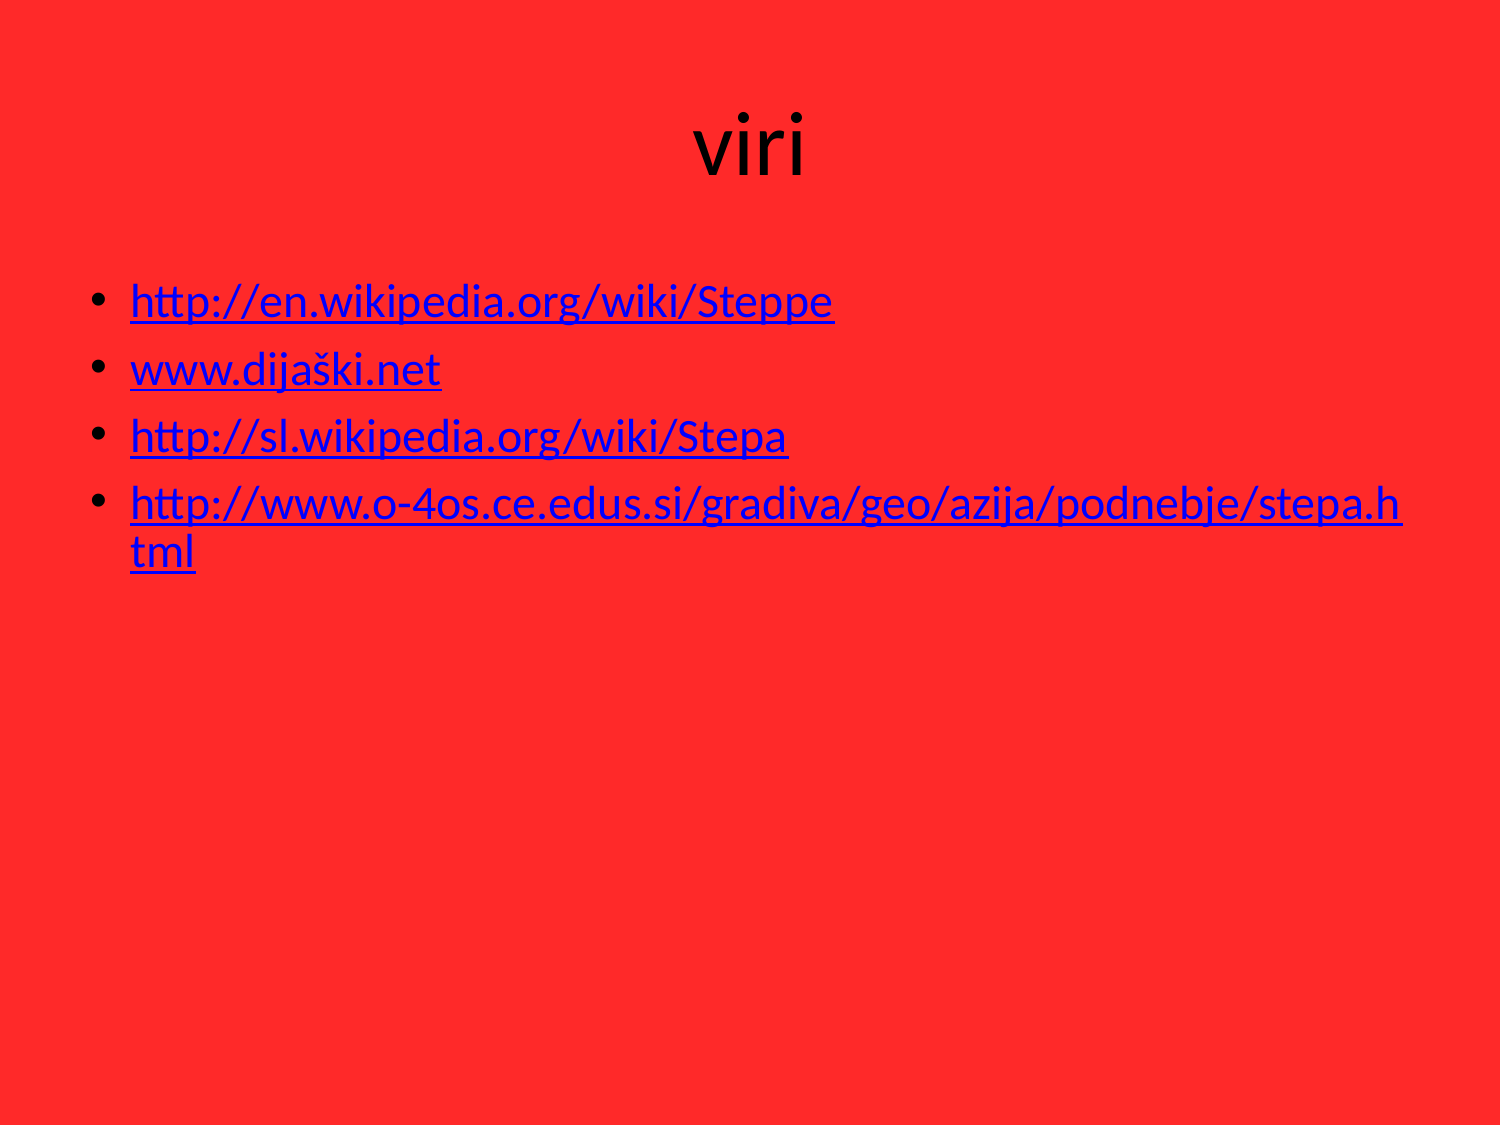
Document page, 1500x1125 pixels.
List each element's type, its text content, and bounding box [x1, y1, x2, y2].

list http://en.wikipedia.org/wiki/Steppe www.dijaški.net http://sl.wikipedia.org/wiki/Stepa http://www.o-4os.ce.edus.si/gradiva/geo/azija/podnebje/stepa.html [75, 262, 1425, 539]
title viri [75, 45, 1425, 233]
